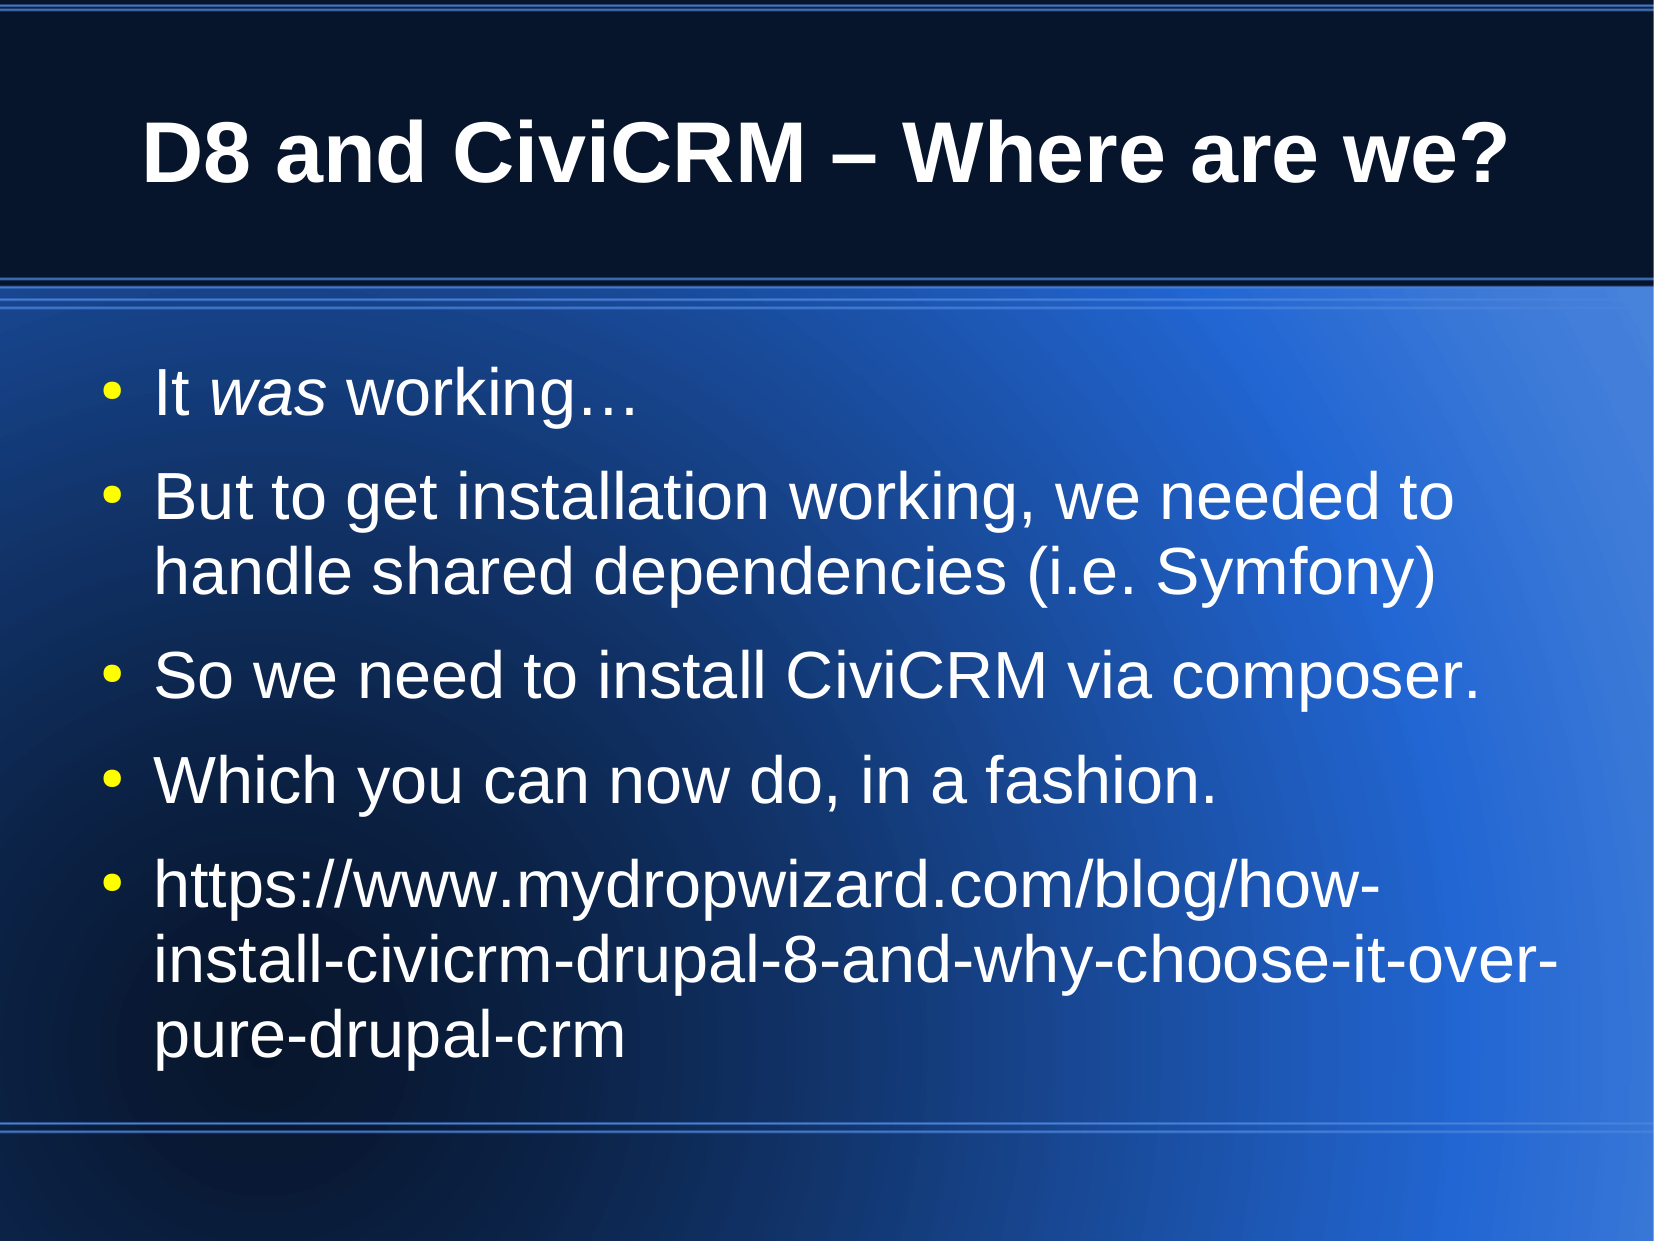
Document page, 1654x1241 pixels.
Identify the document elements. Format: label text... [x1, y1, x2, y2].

list It was working… But to get installation working, we needed to handle shared dependencies (i.e. Symfony) So we need to install CiviCRM via composer. Which you can now do, in a fashion. https://www.mydropwizard.com/blog/how-install-civicrm-drupal-8-and-why-choose-it-over-pure-drupal-crm [82, 355, 1571, 1075]
picture [0, 0, 1654, 1241]
title D8 and CiviCRM – Where are we? [82, 49, 1571, 257]
